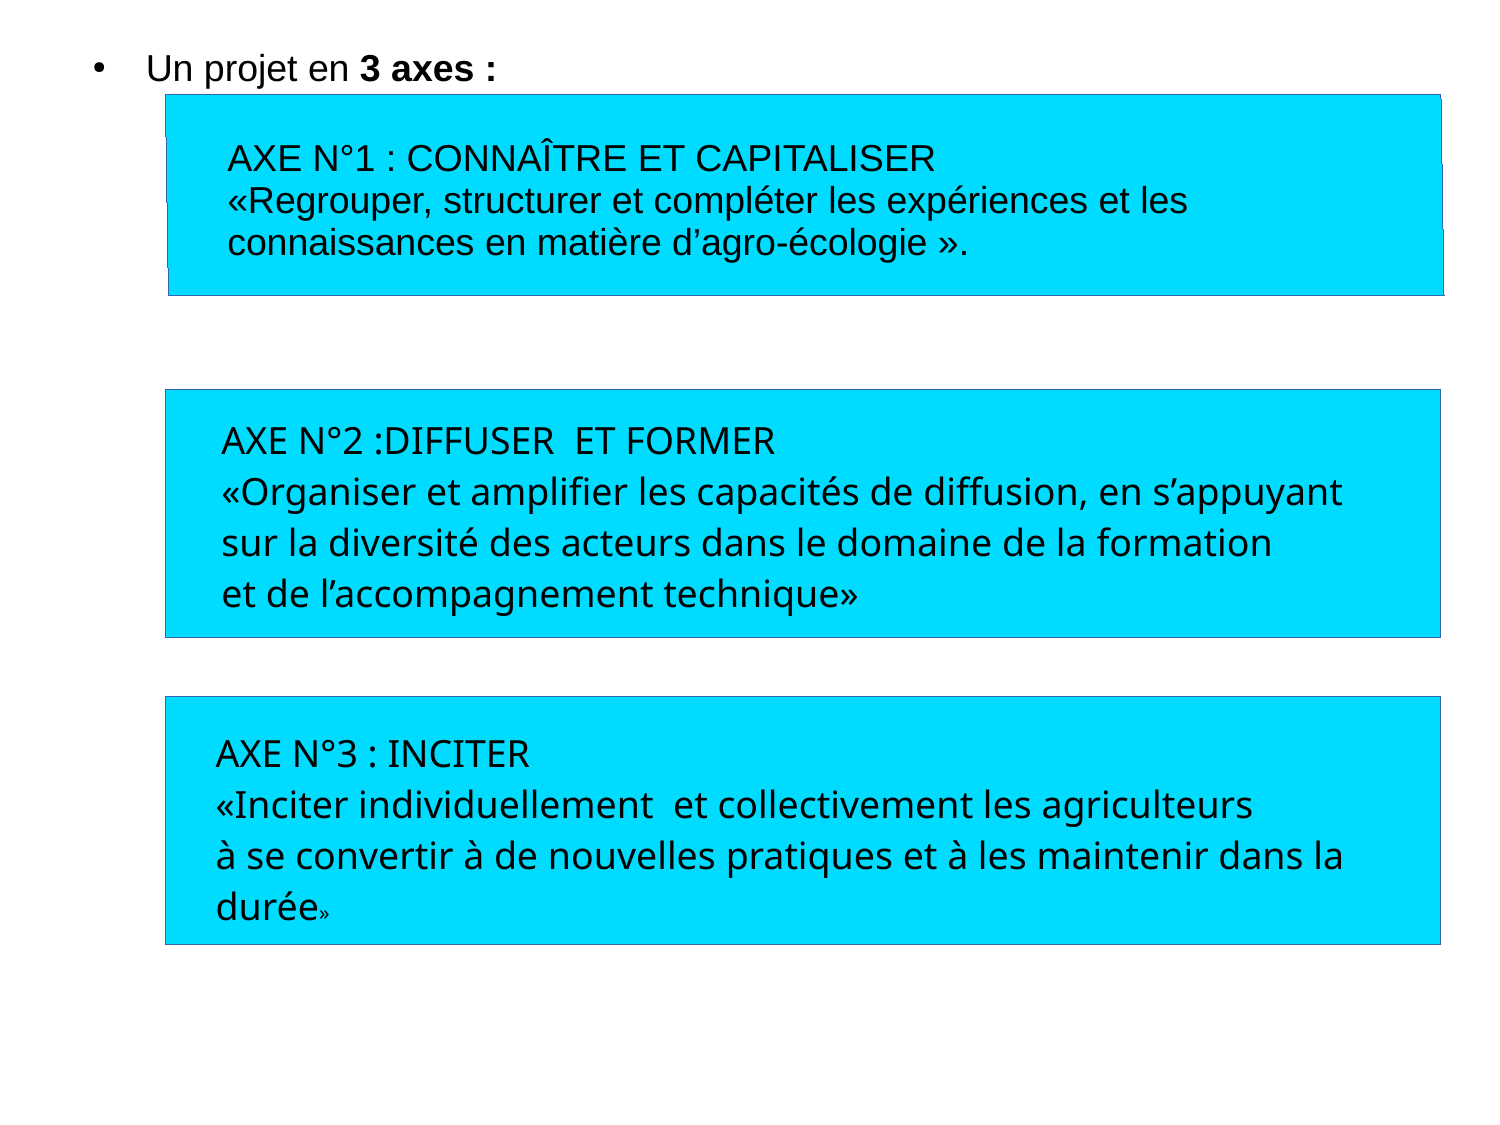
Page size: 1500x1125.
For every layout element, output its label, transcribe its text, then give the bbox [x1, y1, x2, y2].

text_box AXE N°3 : INCITER «Inciter individuellement et collectivement les agriculteurs à se convertir à de nouvelles pratiques et à les maintenir dans la durée» [200, 720, 1394, 935]
text_box AXE N°1 : CONNAÎTRE ET CAPITALISER «Regrouper, structurer et compléter les expériences et les connaissances en matière d’agro-écologie ». [212, 129, 1359, 271]
text_box [165, 696, 1441, 945]
text_box [165, 94, 1445, 296]
text_box [165, 389, 1441, 638]
text_box AXE N°2 :DIFFUSER ET FORMER «Organiser et amplifier les capacités de diffusion, en s’appuyant sur la diversité des acteurs dans le domaine de la formation et de l’accompagnement technique» [206, 407, 1400, 622]
list Un projet en 3 axes : [75, 47, 1425, 916]
